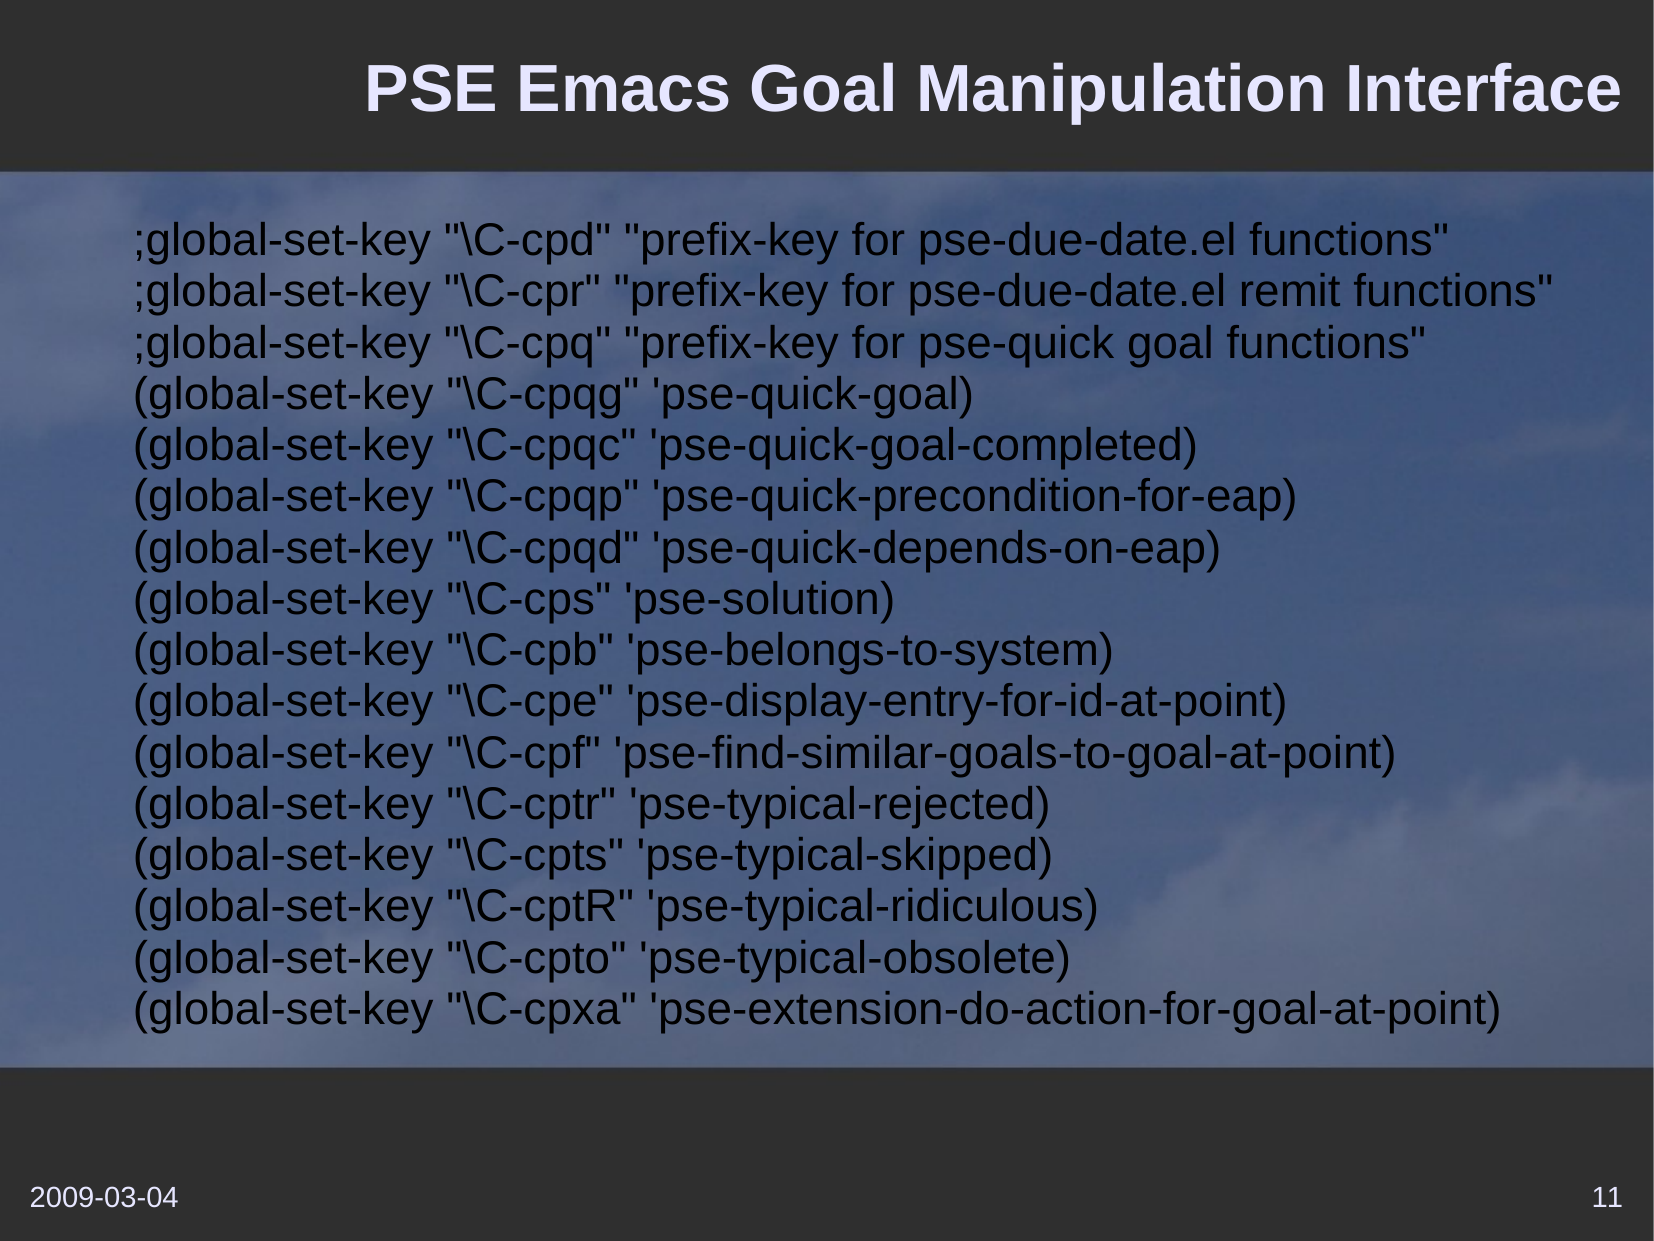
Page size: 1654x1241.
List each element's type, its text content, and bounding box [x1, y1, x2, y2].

text_box ;global-set-key "\C-cpd" "prefix-key for pse-due-date.el functions" ;global-set-key "\C-cpr" "prefix-key for pse-due-date.el remit functions" ;global-set-key "\C-cpq" "prefix-key for pse-quick goal functions" (global-set-key "\C-cpqg" 'pse-quick-goal) (global-set-key "\C-cpqc" 'pse-quick-goal-completed) (global-set-key "\C-cpqp" 'pse-quick-precondition-for-eap) (global-set-key "\C-cpqd" 'pse-quick-depends-on-eap) (global-set-key "\C-cps" 'pse-solution) (global-set-key "\C-cpb" 'pse-belongs-to-system) (global-set-key "\C-cpe" 'pse-display-entry-for-id-at-point) (global-set-key "\C-cpf" 'pse-find-similar-goals-to-goal-at-point) (global-set-key "\C-cptr" 'pse-typical-rejected) (global-set-key "\C-cpts" 'pse-typical-skipped) (global-set-key "\C-cptR" 'pse-typical-ridiculous) (global-set-key "\C-cpto" 'pse-typical-obsolete) (global-set-key "\C-cpxa" 'pse-extension-do-action-for-goal-at-point) [118, 206, 1595, 1093]
title PSE Emacs Goal Manipulation Interface [29, 29, 1625, 148]
picture [0, 0, 1654, 1241]
